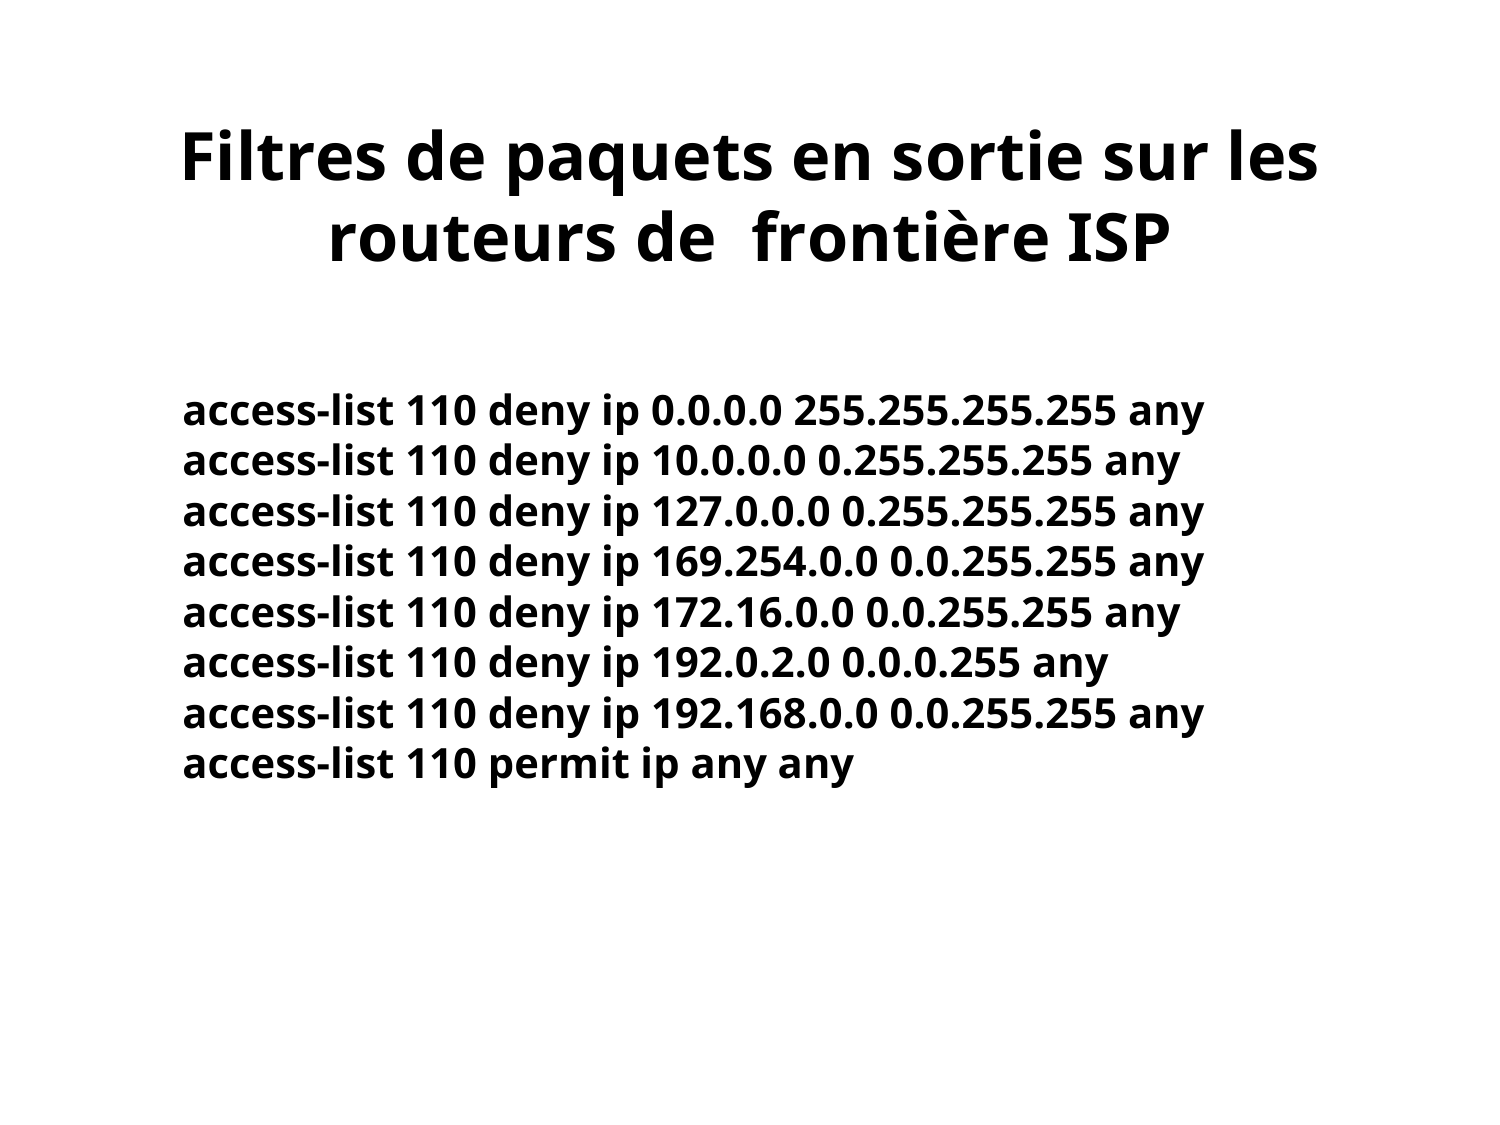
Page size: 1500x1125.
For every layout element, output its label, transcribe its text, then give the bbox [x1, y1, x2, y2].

title Filtres de paquets en sortie sur les routeurs de frontière ISP [112, 94, 1388, 293]
list access-list 110 deny ip 0.0.0.0 255.255.255.255 any access-list 110 deny ip 10.0.0.0 0.255.255.255 any access-list 110 deny ip 127.0.0.0 0.255.255.255 any access-list 110 deny ip 169.254.0.0 0.0.255.255 any access-list 110 deny ip 172.16.0.0 0.0.255.255 any access-list 110 deny ip 192.0.2.0 0.0.0.255 any access-list 110 deny ip 192.168.0.0 0.0.255.255 any access-list 110 permit ip any any [112, 324, 1388, 1028]
